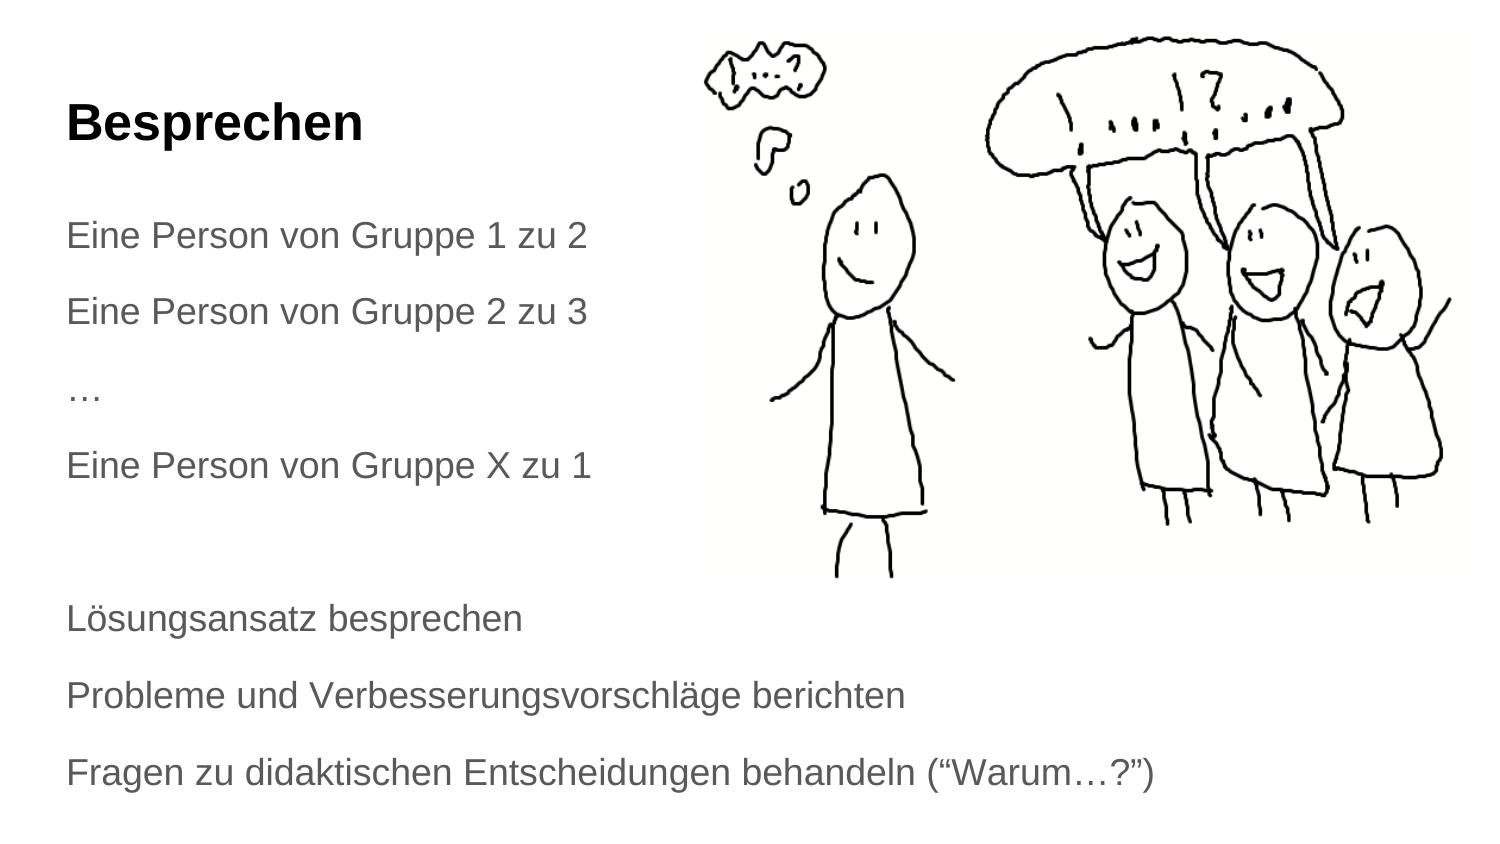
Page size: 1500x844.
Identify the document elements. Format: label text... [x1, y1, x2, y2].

list Eine Person von Gruppe 1 zu 2 Eine Person von Gruppe 2 zu 3 … Eine Person von Gruppe X zu 1 Lösungsansatz besprechen Probleme und Verbesserungsvorschläge berichten Fragen zu didaktischen Entscheidungen behandeln (“Warum…?”) [51, 189, 1449, 844]
picture [697, 33, 1474, 583]
title Besprechen [51, 72, 697, 167]
